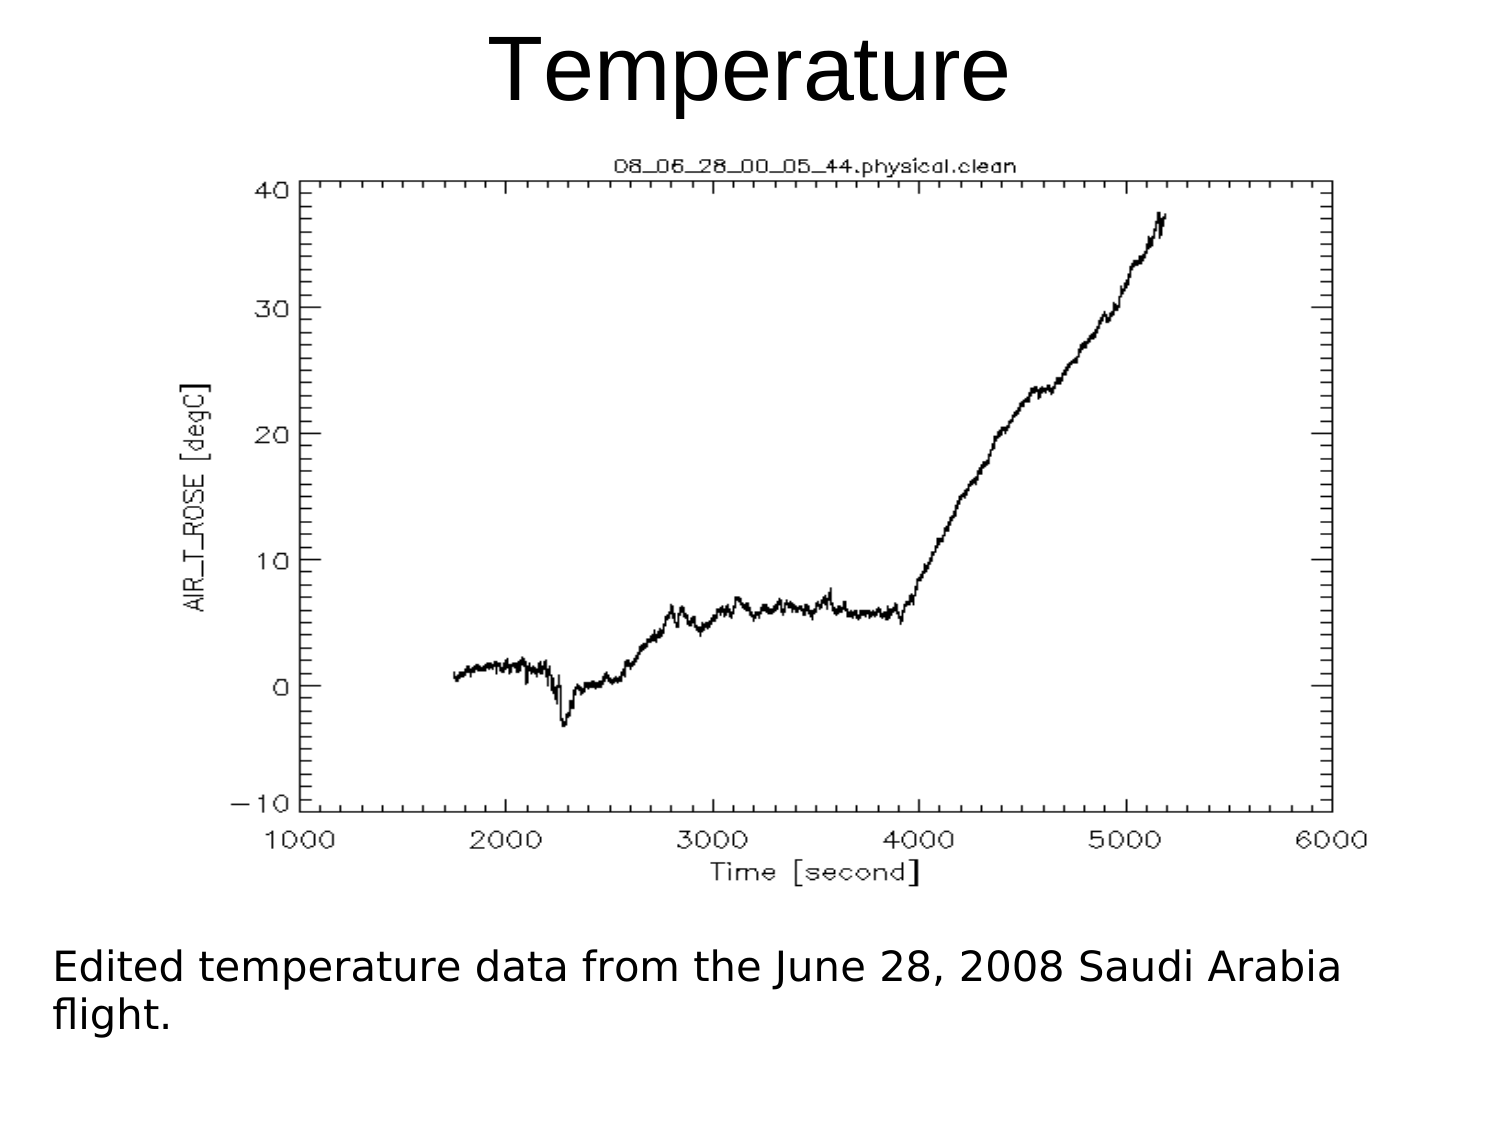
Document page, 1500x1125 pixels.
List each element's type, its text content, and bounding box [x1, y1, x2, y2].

title Temperature [75, 0, 1426, 138]
picture [112, 137, 1398, 888]
text_box Edited temperature data from the June 28, 2008 Saudi Arabia flight. [37, 934, 1488, 1048]
